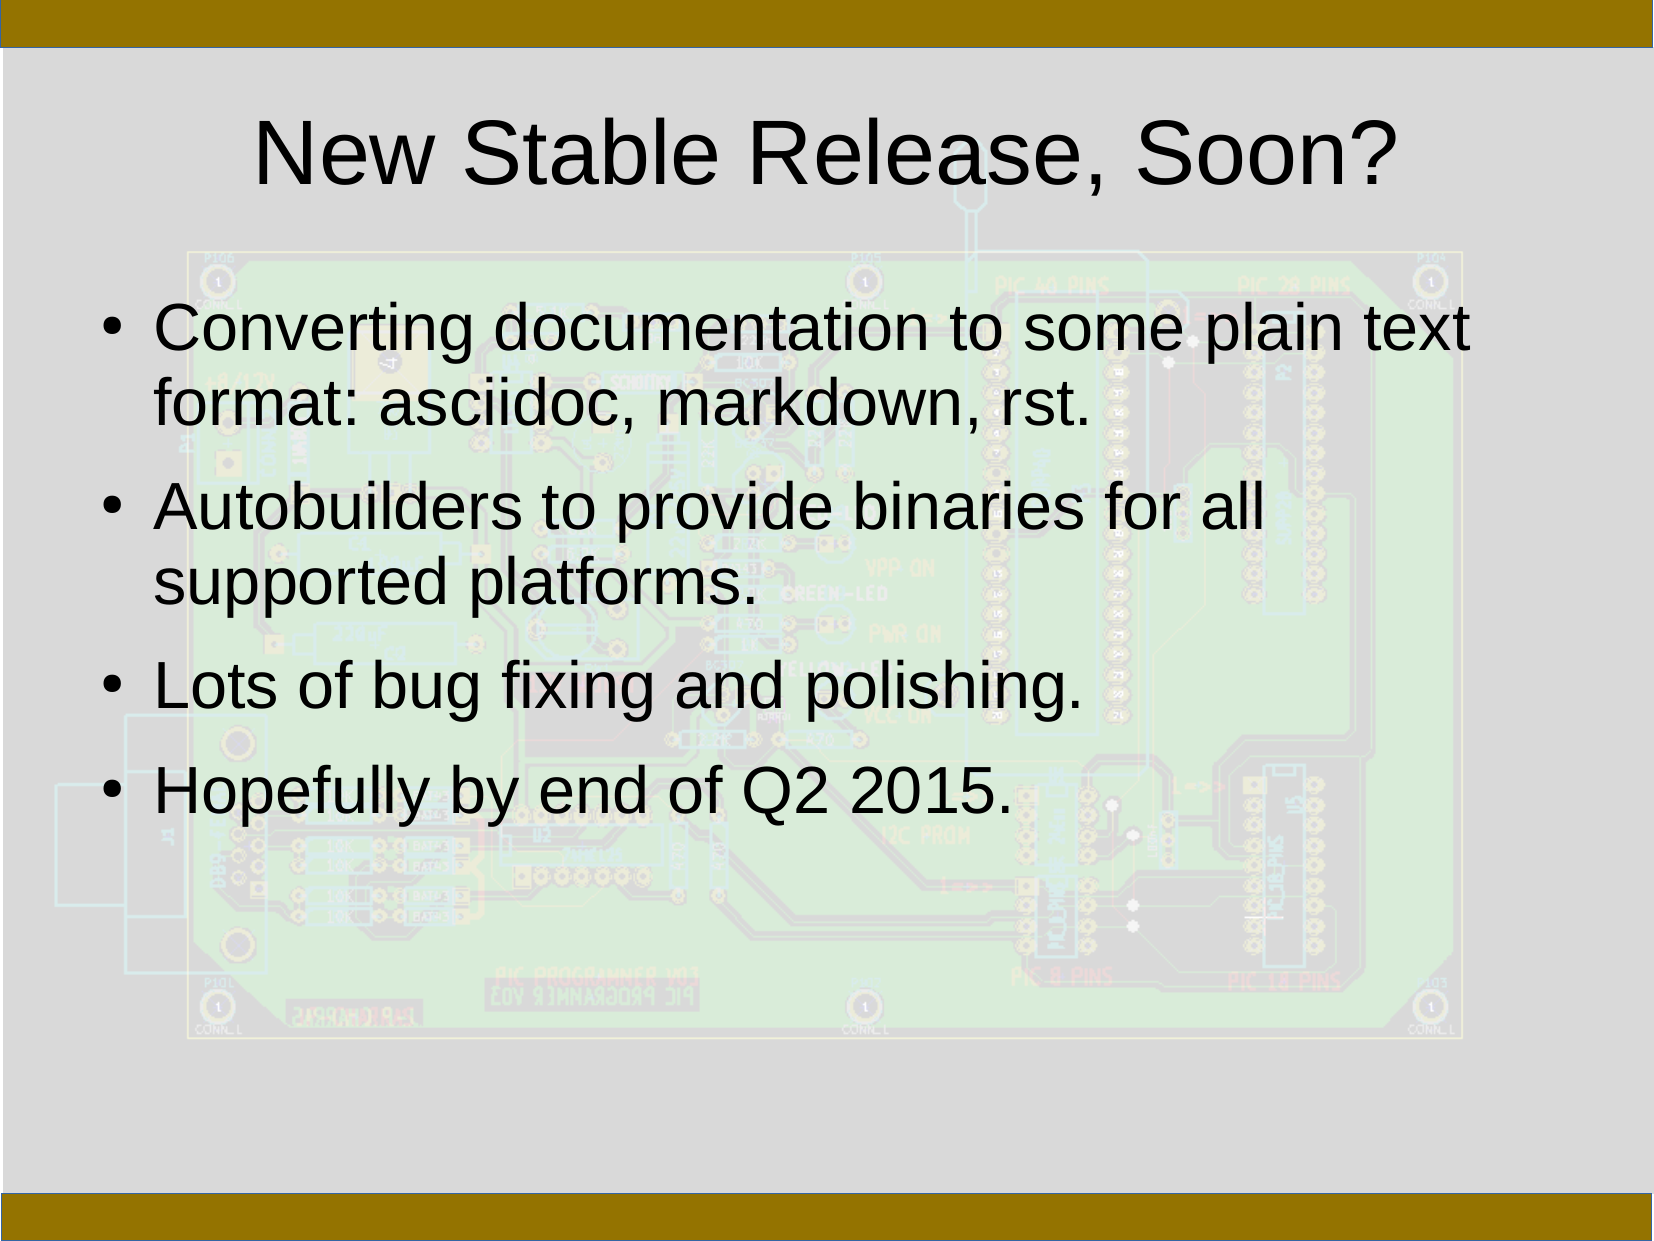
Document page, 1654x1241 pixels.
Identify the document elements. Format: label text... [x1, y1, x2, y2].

list Converting documentation to some plain text format: asciidoc, markdown, rst. Autobuilders to provide binaries for all supported platforms. Lots of bug fixing and polishing. Hopefully by end of Q2 2015. [82, 290, 1571, 1010]
text_box [0, 0, 1653, 48]
title New Stable Release, Soon? [82, 49, 1571, 257]
picture [3, 47, 1654, 1194]
text_box [1, 1193, 1652, 1241]
